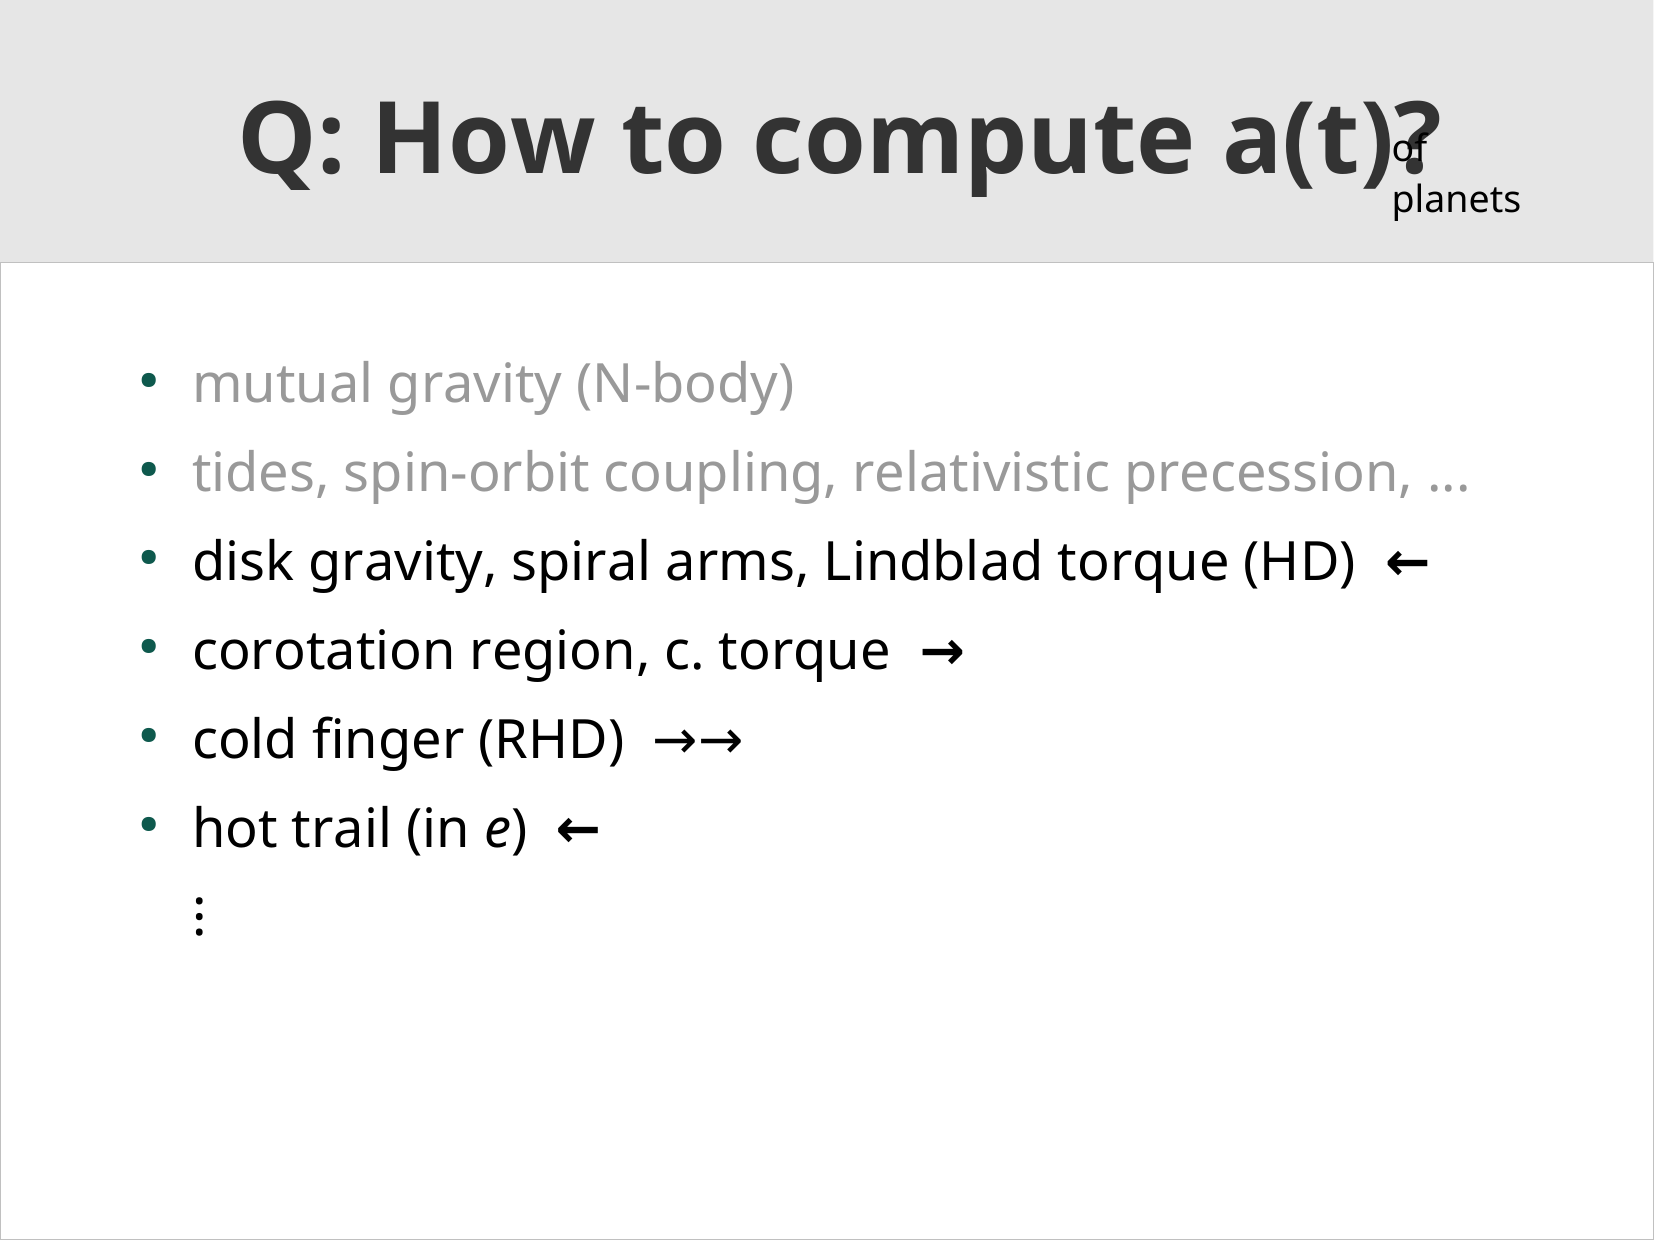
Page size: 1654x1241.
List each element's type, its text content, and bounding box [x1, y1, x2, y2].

title Q: How to compute a(t)? [90, 31, 1591, 239]
list mutual gravity (N-body) tides, spin-orbit coupling, relativistic precession, ... disk gravity, spiral arms, Lindblad torque (HD) ← corotation region, c. torque → cold finger (RHD) →→ hot trail (in e) ← ⁝ [121, 344, 1534, 1064]
text_box of planets [1376, 113, 1576, 176]
